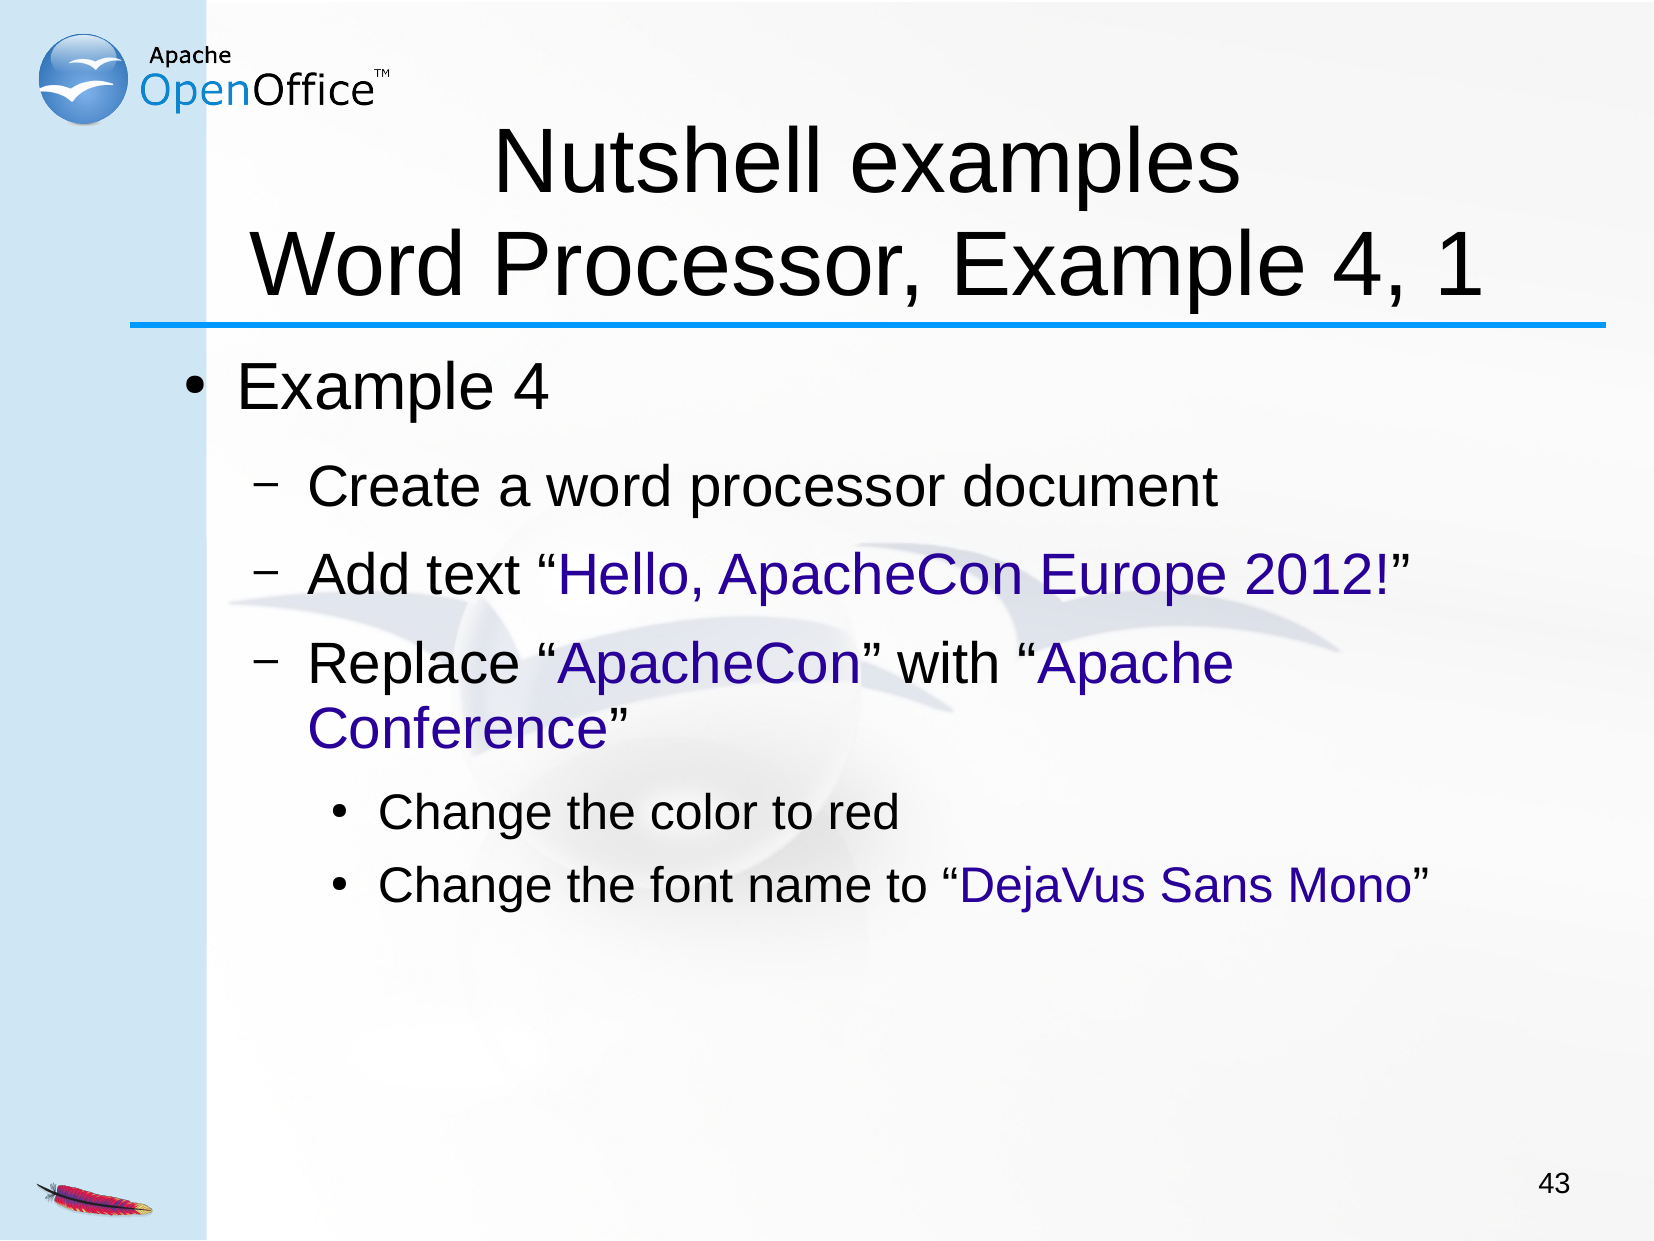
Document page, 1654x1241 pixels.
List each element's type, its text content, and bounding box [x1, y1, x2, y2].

picture [35, 1181, 154, 1219]
picture [35, 2, 1654, 1241]
title Nutshell examples Word Processor, Example 4, 1 [165, 108, 1571, 316]
list Example 4 Create a word processor document Add text “Hello, ApacheCon Europe 2012!” Replace “ApacheCon” with “Apache Conference” Change the color to red Change the font name to “DejaVus Sans Mono” [165, 349, 1571, 1168]
